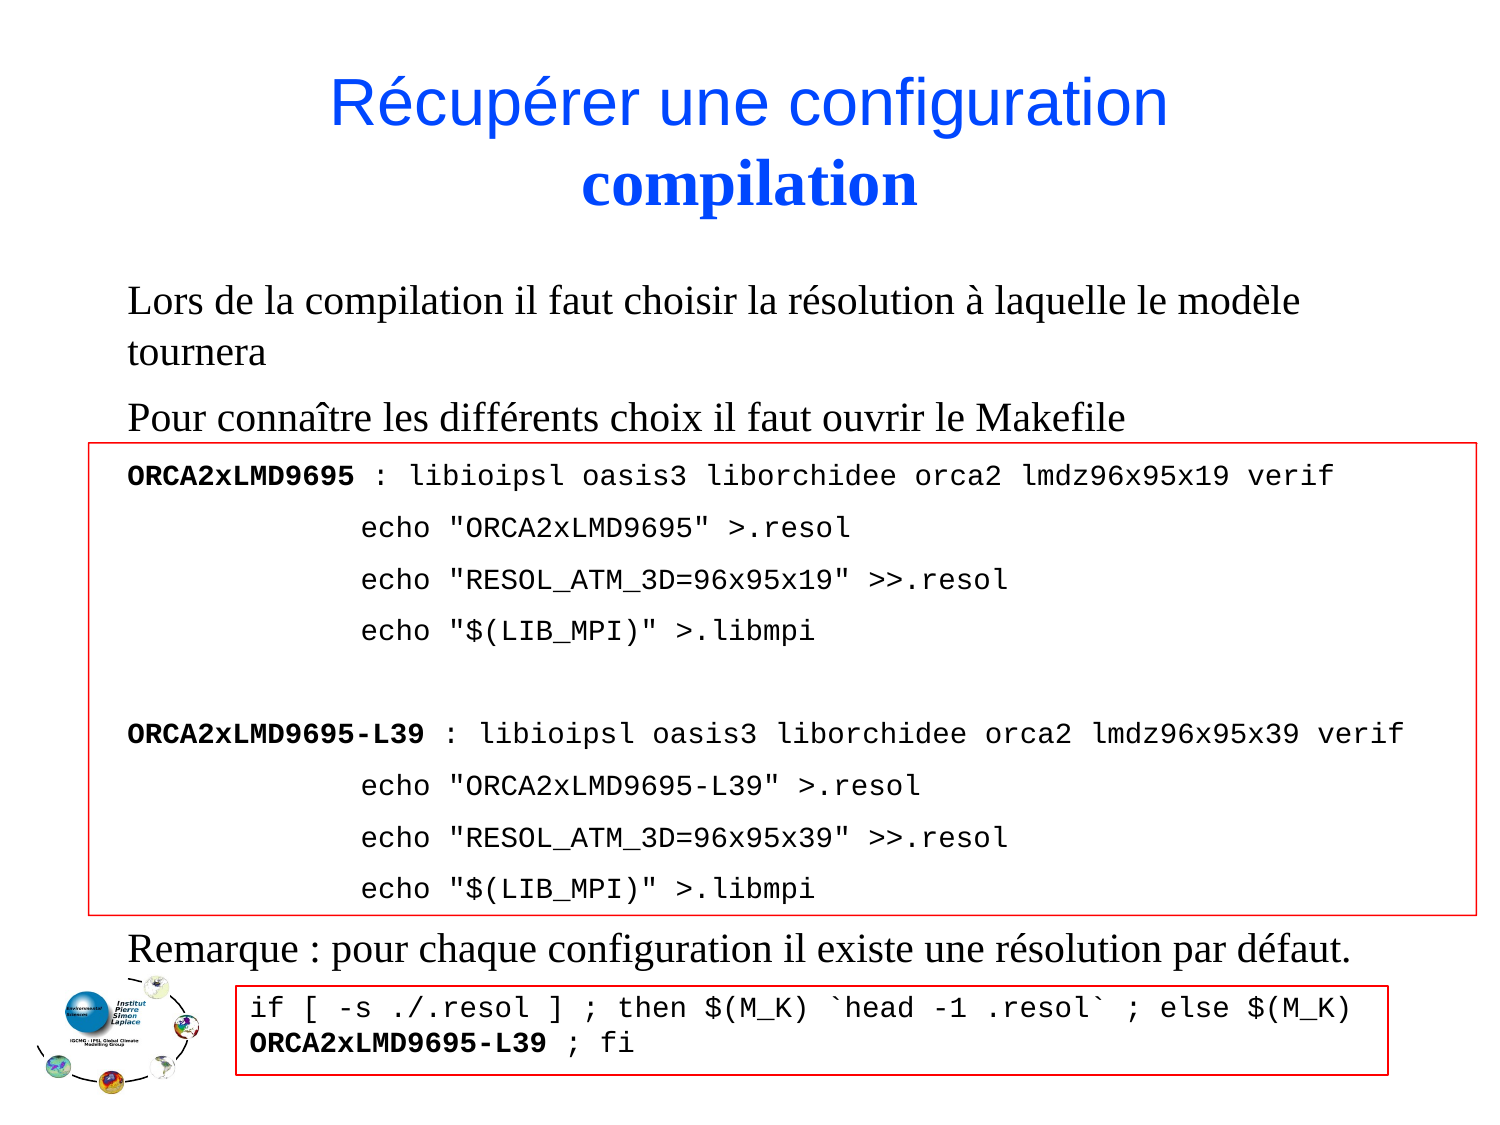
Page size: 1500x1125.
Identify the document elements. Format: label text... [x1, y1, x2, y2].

text_box Lors de la compilation il faut choisir la résolution à laquelle le modèle tournera Pour connaître les différents choix il faut ouvrir le Makefile ORCA2xLMD9695 : libioipsl oasis3 liborchidee orca2 lmdz96x95x19 verif echo "ORCA2xLMD9695" >.resol echo "RESOL_ATM_3D=96x95x19" >>.resol echo "$(LIB_MPI)" >.libmpi ORCA2xLMD9695-L39 : libioipsl oasis3 liborchidee orca2 lmdz96x95x39 verif echo "ORCA2xLMD9695-L39" >.resol echo "RESOL_ATM_3D=96x95x39" >>.resol echo "$(LIB_MPI)" >.libmpi Remarque : pour chaque configuration il existe une résolution par défaut. if [ -s ./.resol ] ; then $(M_K) `head -1 .resol` ; else $(M_K) ORCA2xLMD9695-L39 ; fi [112, 265, 1447, 442]
title Récupérer une configuration compilation [75, 44, 1425, 233]
picture [97, 1069, 125, 1095]
text_box Lors de la compilation il faut choisir la résolution à laquelle le modèle tournera Pour connaître les différents choix il faut ouvrir le Makefile ORCA2xLMD9695 : libioipsl oasis3 liborchidee orca2 lmdz96x95x19 verif echo "ORCA2xLMD9695" >.resol echo "RESOL_ATM_3D=96x95x19" >>.resol echo "$(LIB_MPI)" >.libmpi ORCA2xLMD9695-L39 : libioipsl oasis3 liborchidee orca2 lmdz96x95x39 verif echo "ORCA2xLMD9695-L39" >.resol echo "RESOL_ATM_3D=96x95x39" >>.resol echo "$(LIB_MPI)" >.libmpi Remarque : pour chaque configuration il existe une résolution par défaut. if [ -s ./.resol ] ; then $(M_K) `head -1 .resol` ; else $(M_K) ORCA2xLMD9695-L39 ; fi [112, 917, 1447, 1021]
picture [65, 990, 146, 1048]
picture [172, 1021, 200, 1040]
picture [148, 1054, 176, 1080]
picture [44, 1054, 72, 1079]
text_box Lors de la compilation il faut choisir la résolution à laquelle le modèle tournera Pour connaître les différents choix il faut ouvrir le Makefile ORCA2xLMD9695 : libioipsl oasis3 liborchidee orca2 lmdz96x95x19 verif echo "ORCA2xLMD9695" >.resol echo "RESOL_ATM_3D=96x95x19" >>.resol echo "$(LIB_MPI)" >.libmpi ORCA2xLMD9695-L39 : libioipsl oasis3 liborchidee orca2 lmdz96x95x39 verif echo "ORCA2xLMD9695-L39" >.resol echo "RESOL_ATM_3D=96x95x39" >>.resol echo "$(LIB_MPI)" >.libmpi Remarque : pour chaque configuration il existe une résolution par défaut. if [ -s ./.resol ] ; then $(M_K) `head -1 .resol` ; else $(M_K) ORCA2xLMD9695-L39 ; fi [112, 444, 1447, 914]
text_box Lors de la compilation il faut choisir la résolution à laquelle le modèle tournera Pour connaître les différents choix il faut ouvrir le Makefile ORCA2xLMD9695 : libioipsl oasis3 liborchidee orca2 lmdz96x95x19 verif echo "ORCA2xLMD9695" >.resol echo "RESOL_ATM_3D=96x95x19" >>.resol echo "$(LIB_MPI)" >.libmpi ORCA2xLMD9695-L39 : libioipsl oasis3 liborchidee orca2 lmdz96x95x39 verif echo "ORCA2xLMD9695-L39" >.resol echo "RESOL_ATM_3D=96x95x39" >>.resol echo "$(LIB_MPI)" >.libmpi Remarque : pour chaque configuration il existe une résolution par défaut. if [ -s ./.resol ] ; then $(M_K) `head -1 .resol` ; else $(M_K) ORCA2xLMD9695-L39 ; fi [237, 987, 1387, 1021]
